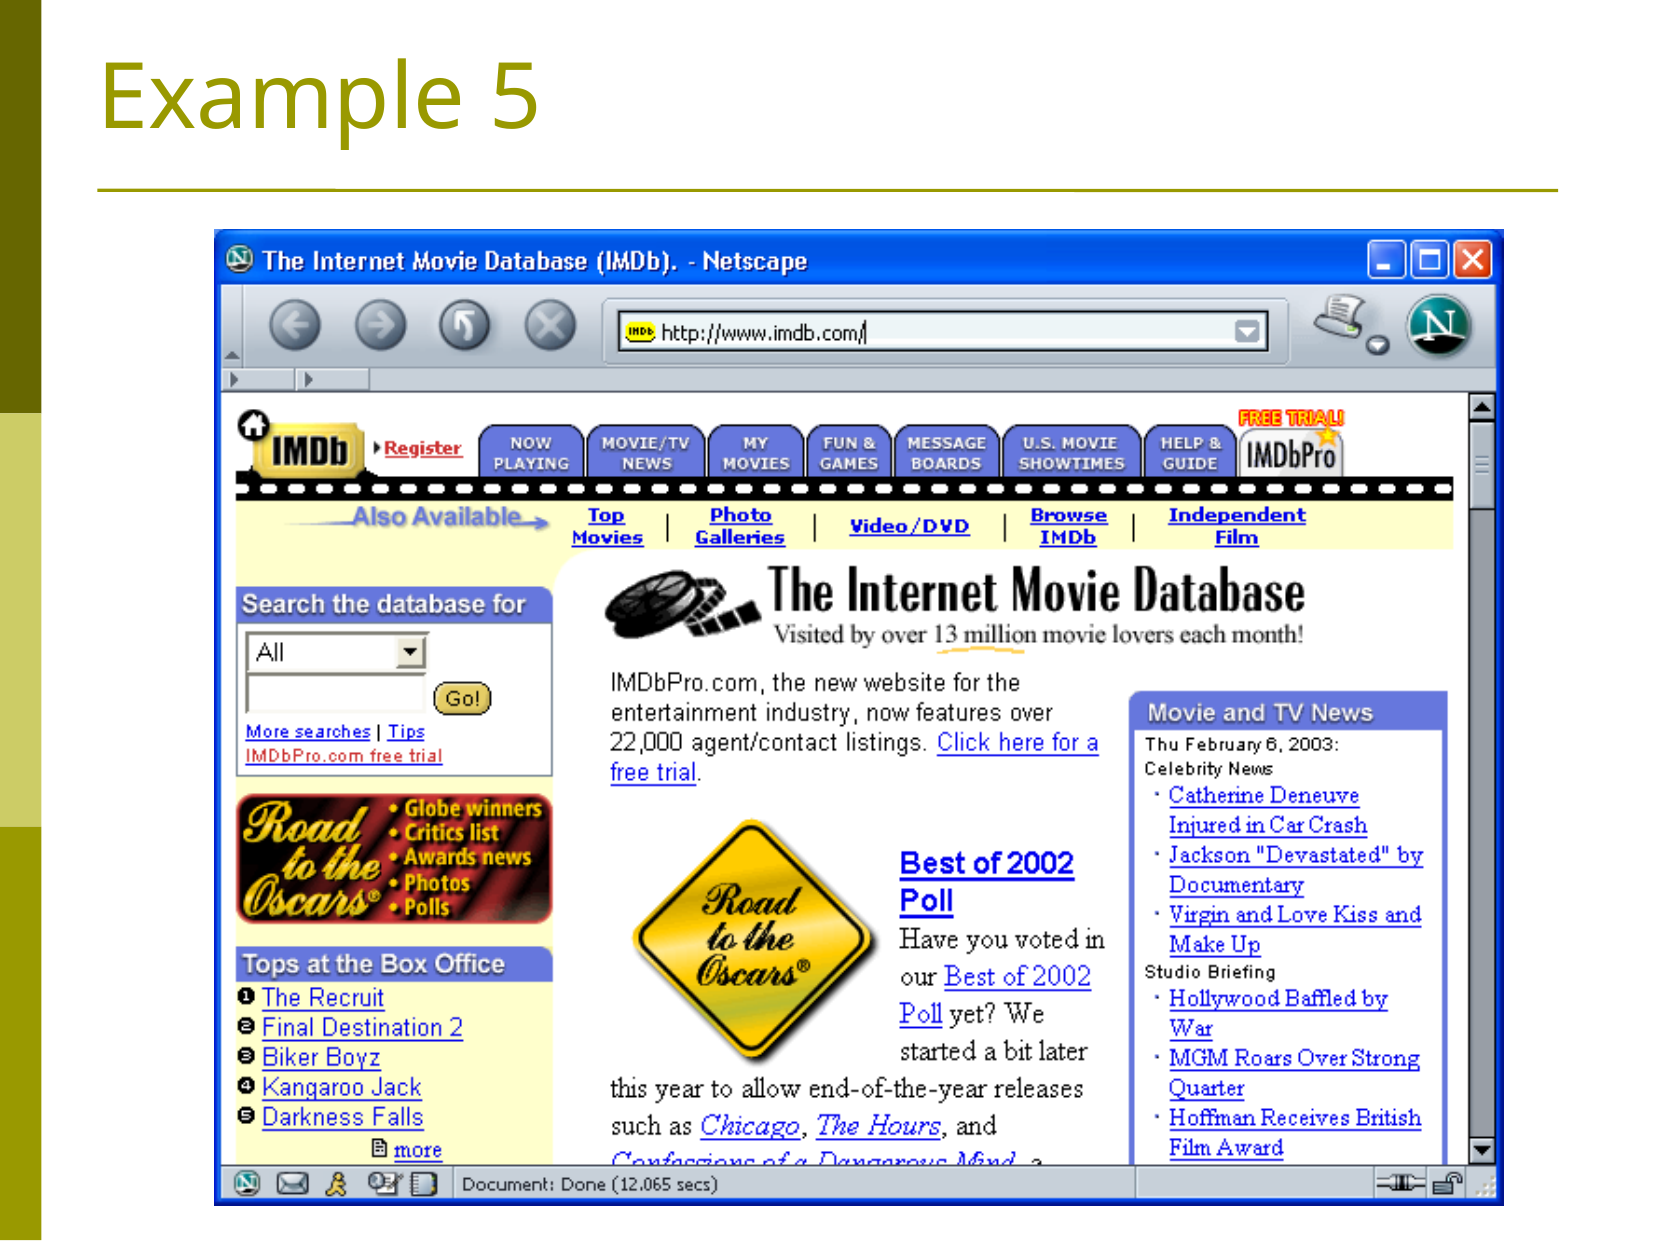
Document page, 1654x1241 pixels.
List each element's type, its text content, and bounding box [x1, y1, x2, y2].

picture [214, 229, 1504, 1206]
title Example 5 [82, 0, 1571, 164]
